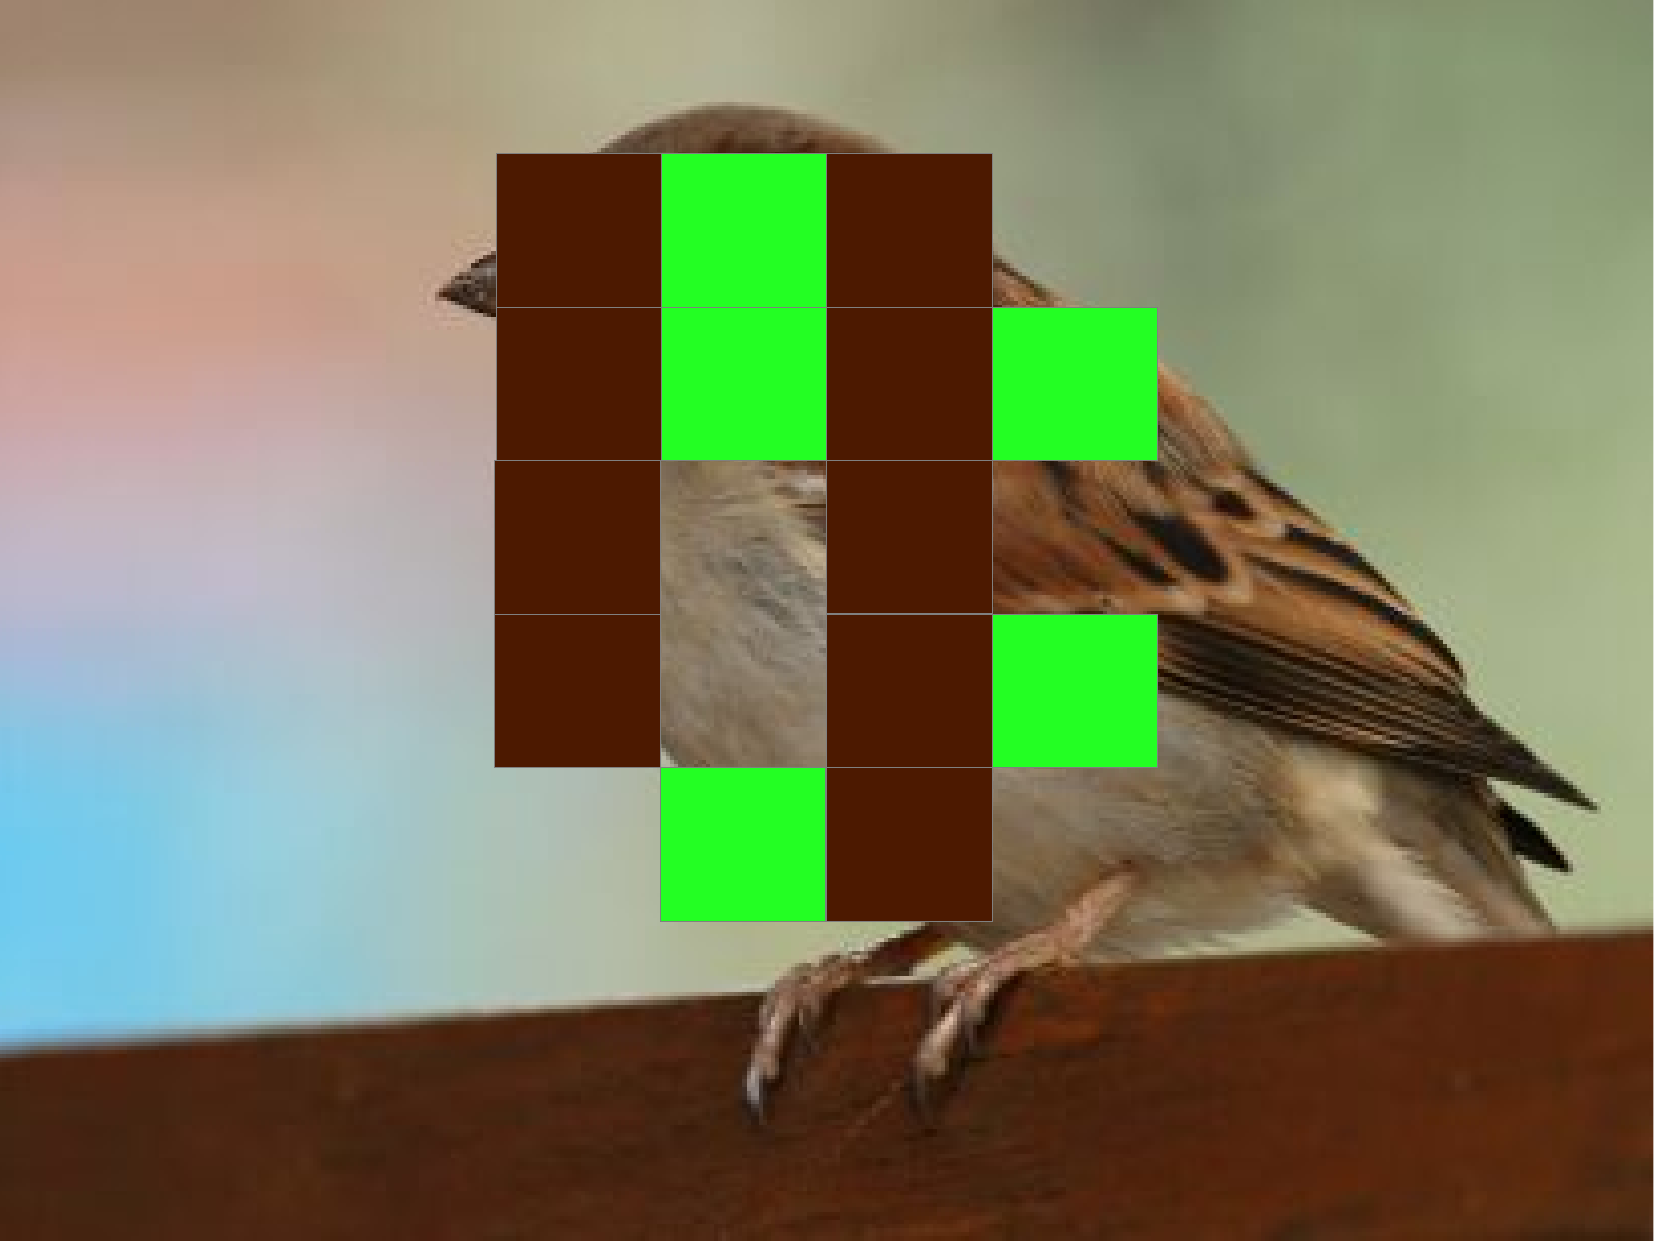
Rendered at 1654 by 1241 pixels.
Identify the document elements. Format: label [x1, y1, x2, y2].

text_box [494, 153, 1158, 922]
picture [0, 0, 1654, 1241]
